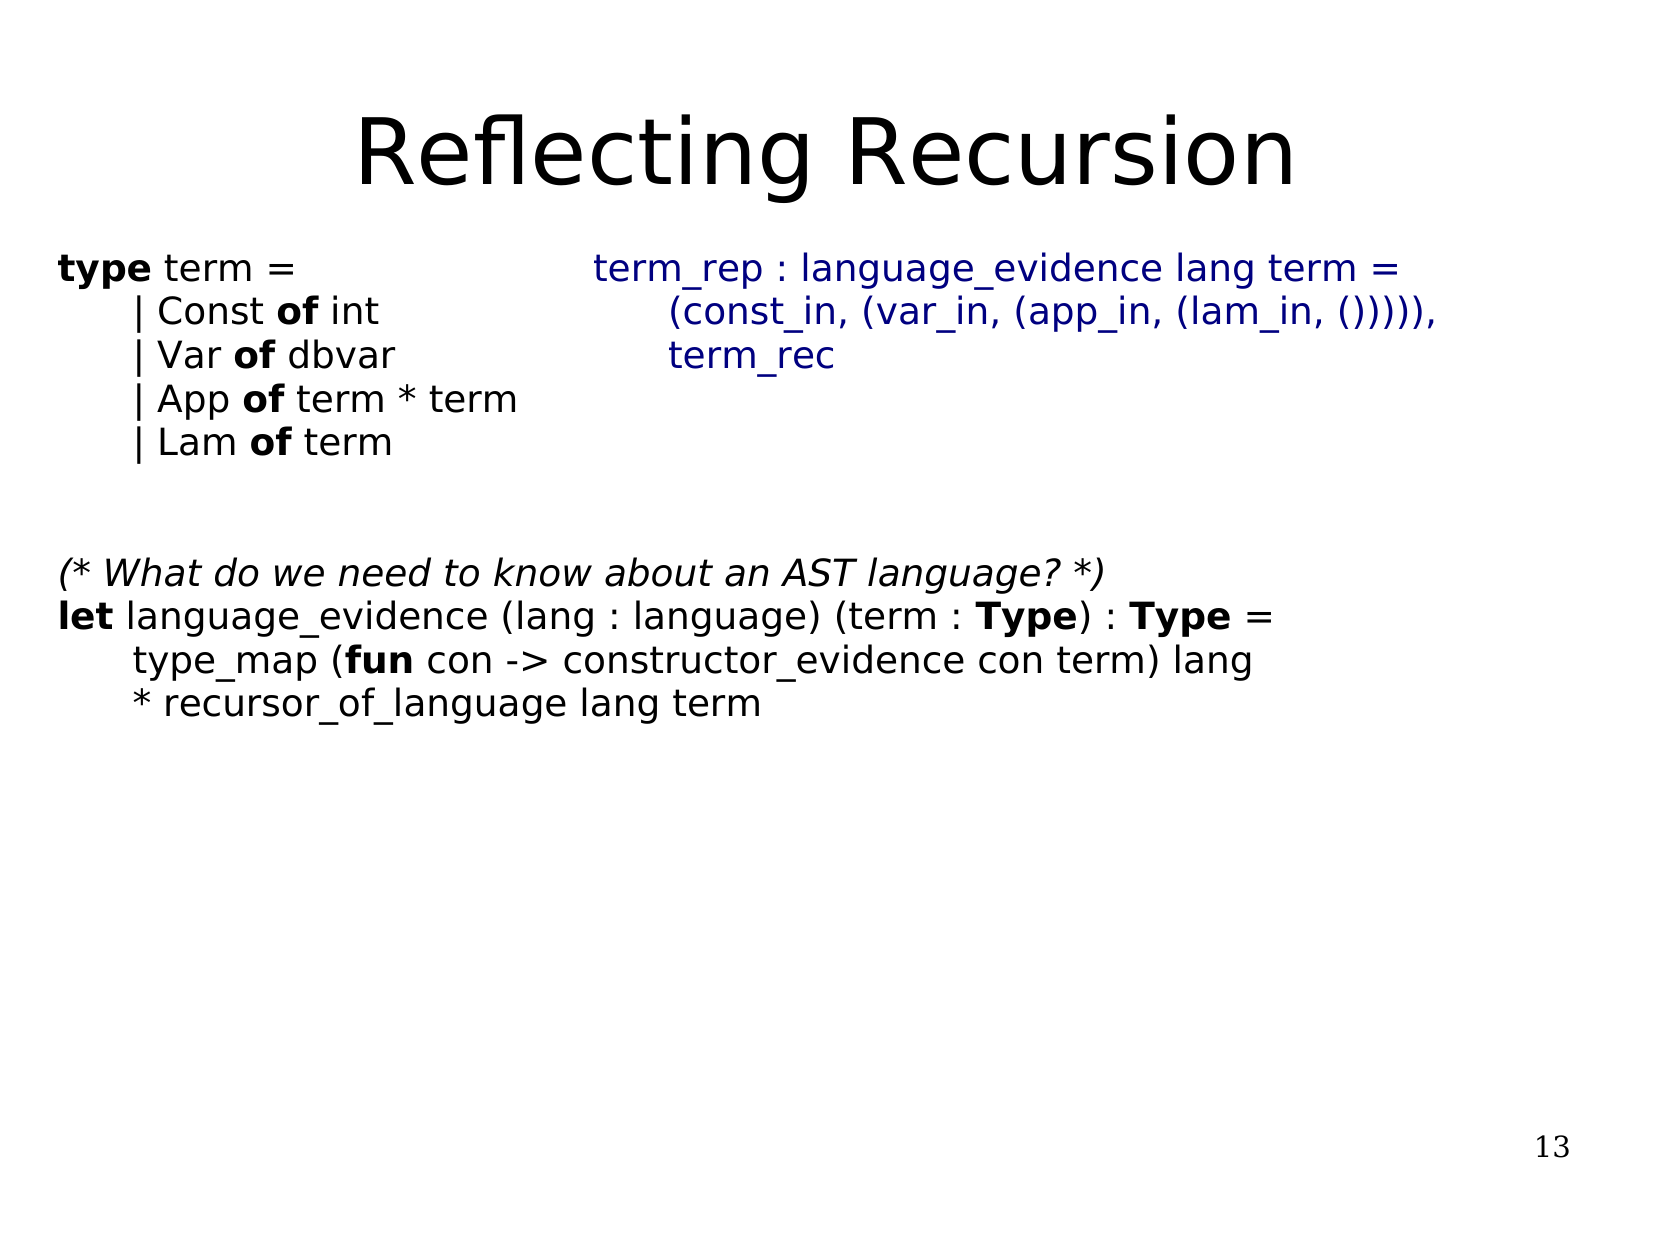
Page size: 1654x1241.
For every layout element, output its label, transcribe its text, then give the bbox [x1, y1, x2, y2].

title Reflecting Recursion [82, 49, 1571, 239]
text_box type term = | Const of int | Var of dbvar | App of term * term | Lam of term (* What do we need to know about an AST language? *) let language_evidence (lang : language) (term : Type) : Type = type_map (fun con -> constructor_evidence con term) lang * recursor_of_language lang term [42, 239, 1591, 734]
text_box term_rep : language_evidence lang term = (const_in, (var_in, (app_in, (lam_in, ())))), term_rec [578, 239, 1594, 478]
